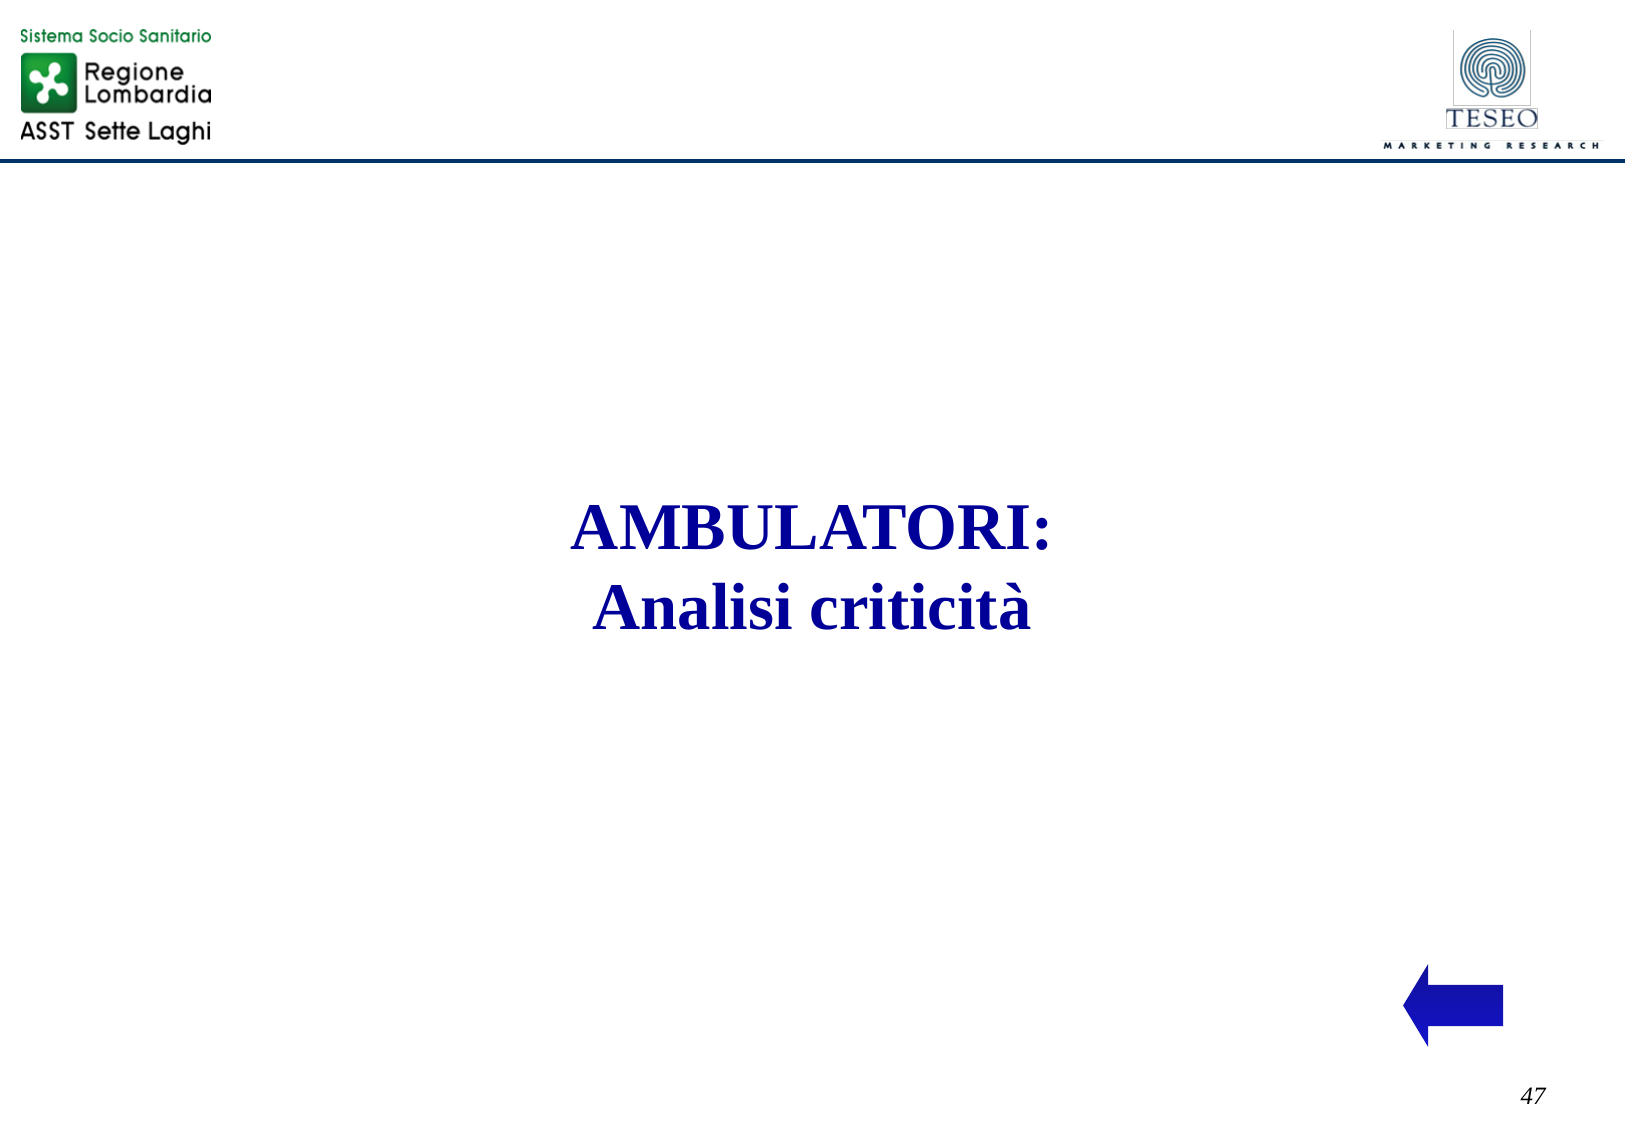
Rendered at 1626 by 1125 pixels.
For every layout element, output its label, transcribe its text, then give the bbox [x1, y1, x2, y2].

picture [21, 26, 211, 148]
picture [1381, 30, 1604, 149]
text_box AMBULATORI: Analisi criticità [121, 469, 1504, 657]
text_box [1403, 964, 1504, 1047]
